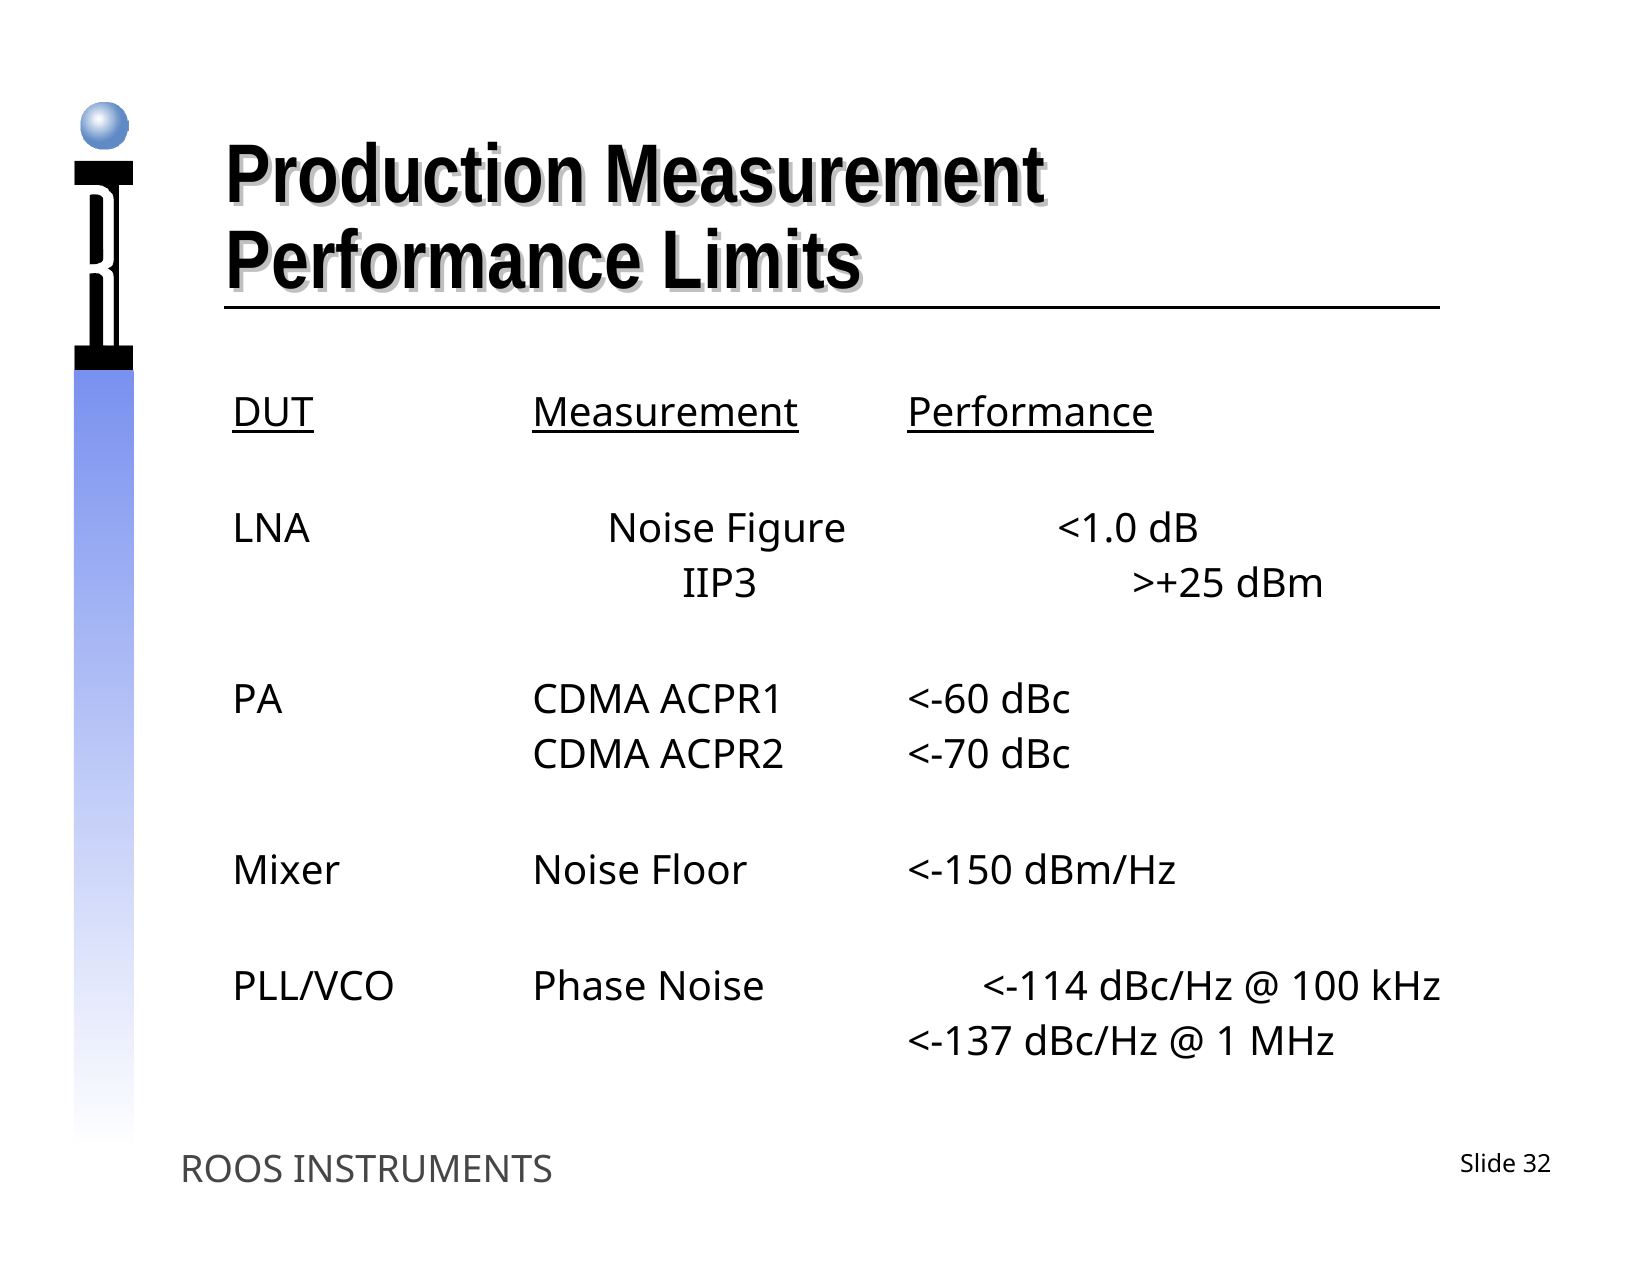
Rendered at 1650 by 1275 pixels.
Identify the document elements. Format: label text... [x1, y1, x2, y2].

text_box Production Measurement Performance Limits [225, 133, 1447, 318]
text_box DUT Measurement Performance LNA Noise Figure <1.0 dB IIP3 >+25 dBm PA CDMA ACPR1 <-60 dBc CDMA ACPR2 <-70 dBc Mixer Noise Floor <-150 dBm/Hz PLL/VCO Phase Noise <-114 dBc/Hz @ 100 kHz <-137 dBc/Hz @ 1 MHz [232, 383, 1456, 994]
